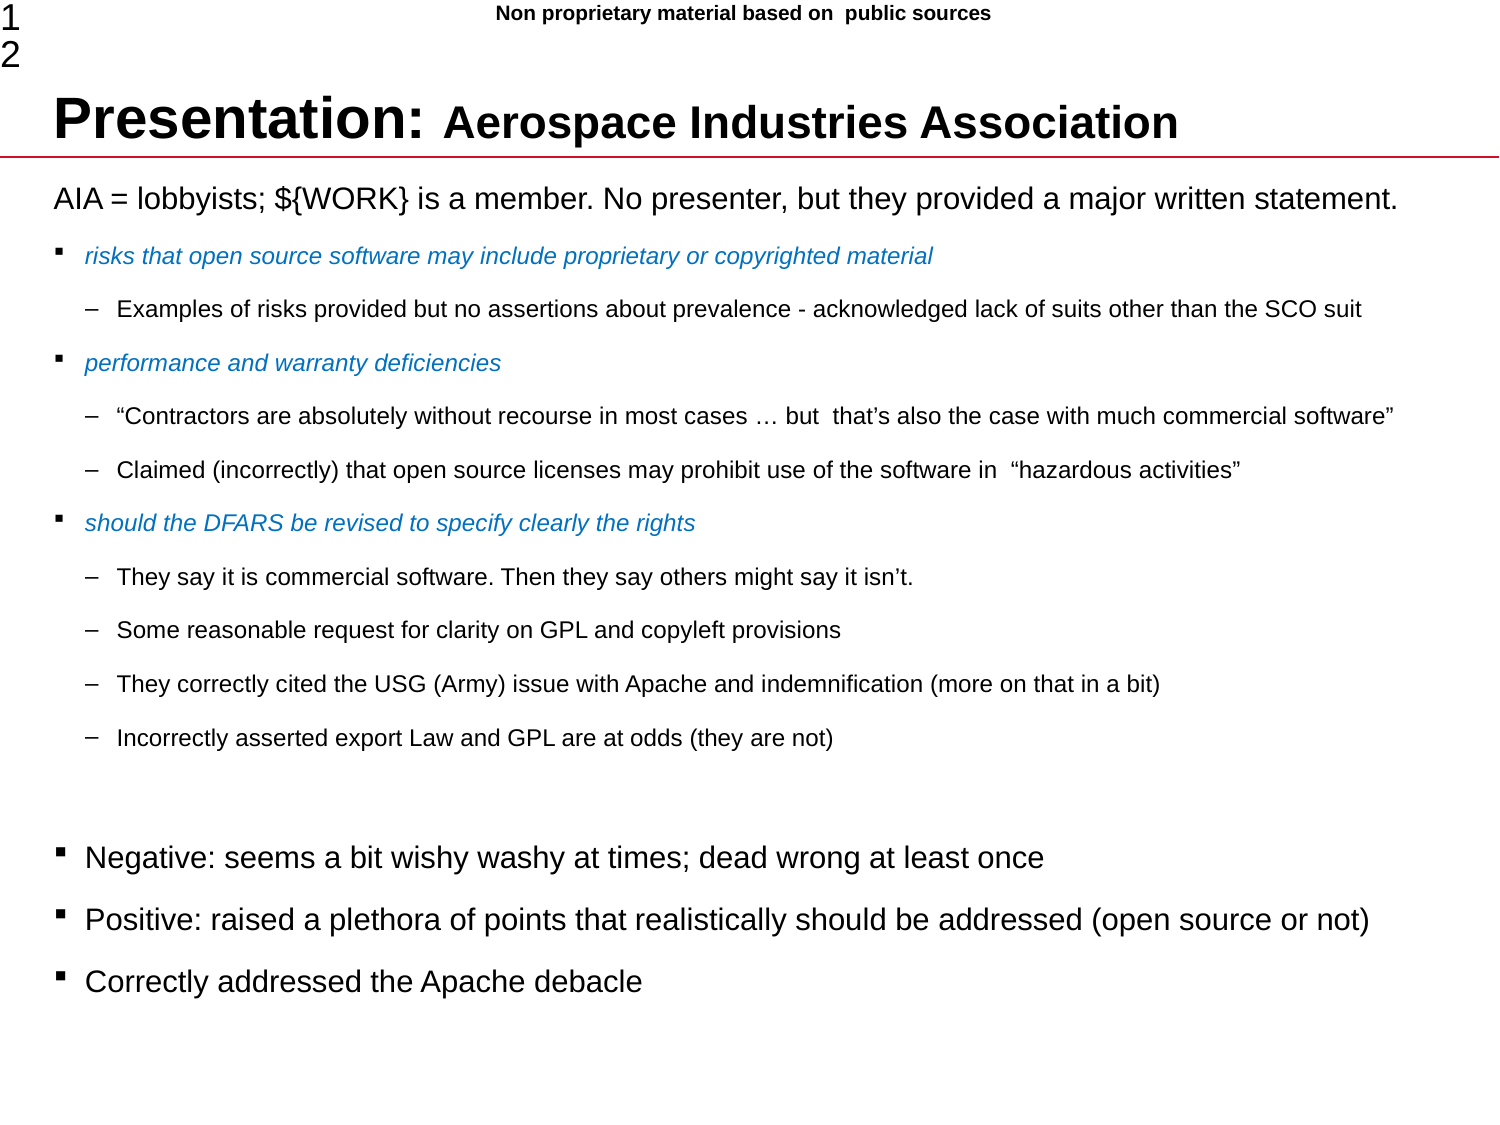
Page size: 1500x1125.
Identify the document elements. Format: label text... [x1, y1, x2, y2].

list AIA = lobbyists; ${WORK} is a member. No presenter, but they provided a major written statement. risks that open source software may include proprietary or copyrighted material Examples of risks provided but no assertions about prevalence - acknowledged lack of suits other than the SCO suit performance and warranty deficiencies “Contractors are absolutely without recourse in most cases … but that’s also the case with much commercial software” Claimed (incorrectly) that open source licenses may prohibit use of the software in “hazardous activities” should the DFARS be revised to specify clearly the rights They say it is commercial software. Then they say others might say it isn’t. Some reasonable request for clarity on GPL and copyleft provisions They correctly cited the USG (Army) issue with Apache and indemnification (more on that in a bit) Incorrectly asserted export Law and GPL are at odds (they are not) Negative: seems a bit wishy washy at times; dead wrong at least once Positive: raised a plethora of points that realistically should be addressed (open source or not) Correctly addressed the Apache debacle [38, 170, 1461, 1011]
title Presentation: Aerospace Industries Association [38, 35, 1225, 158]
